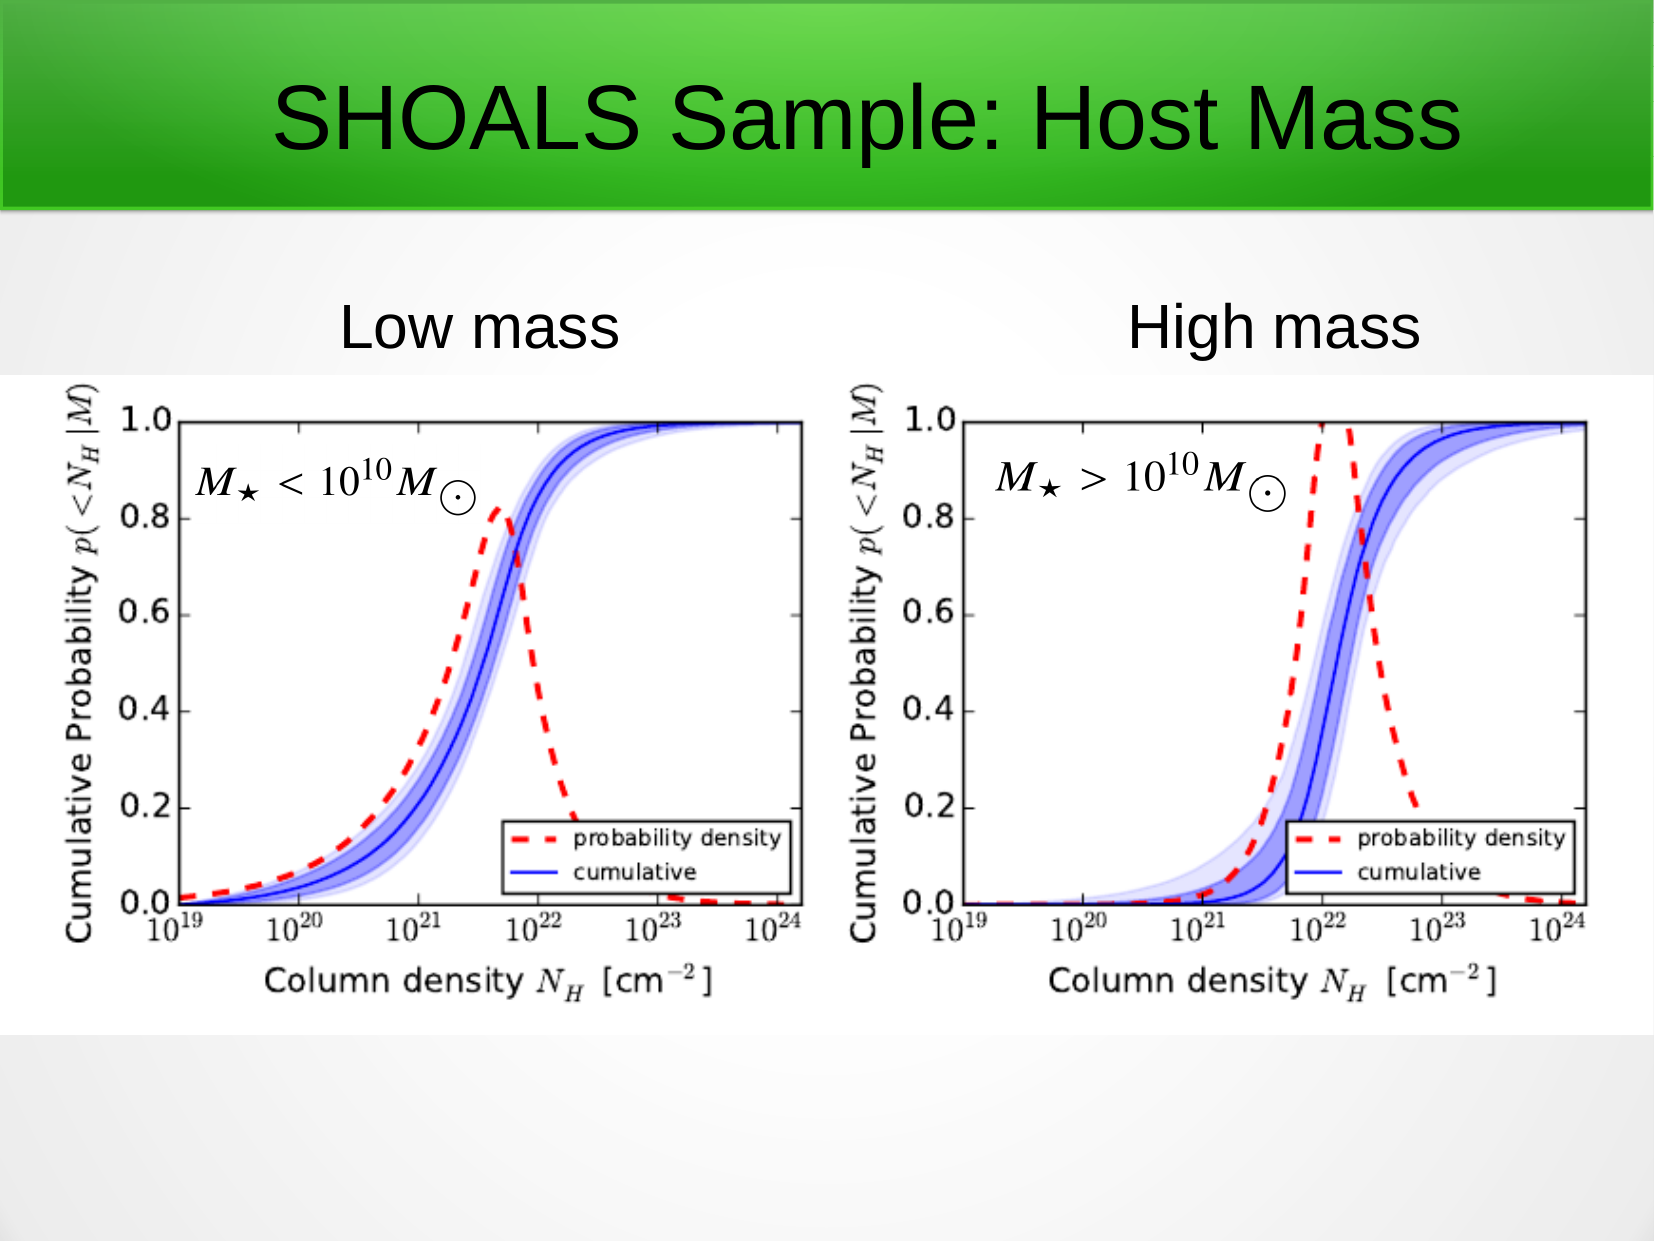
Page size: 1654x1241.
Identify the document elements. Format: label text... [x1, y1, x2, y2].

text_box Low mass [180, 285, 781, 370]
picture [0, 375, 1654, 1035]
title SHOALS Sample: Host Mass [82, 15, 1654, 221]
text_box High mass [975, 285, 1576, 370]
